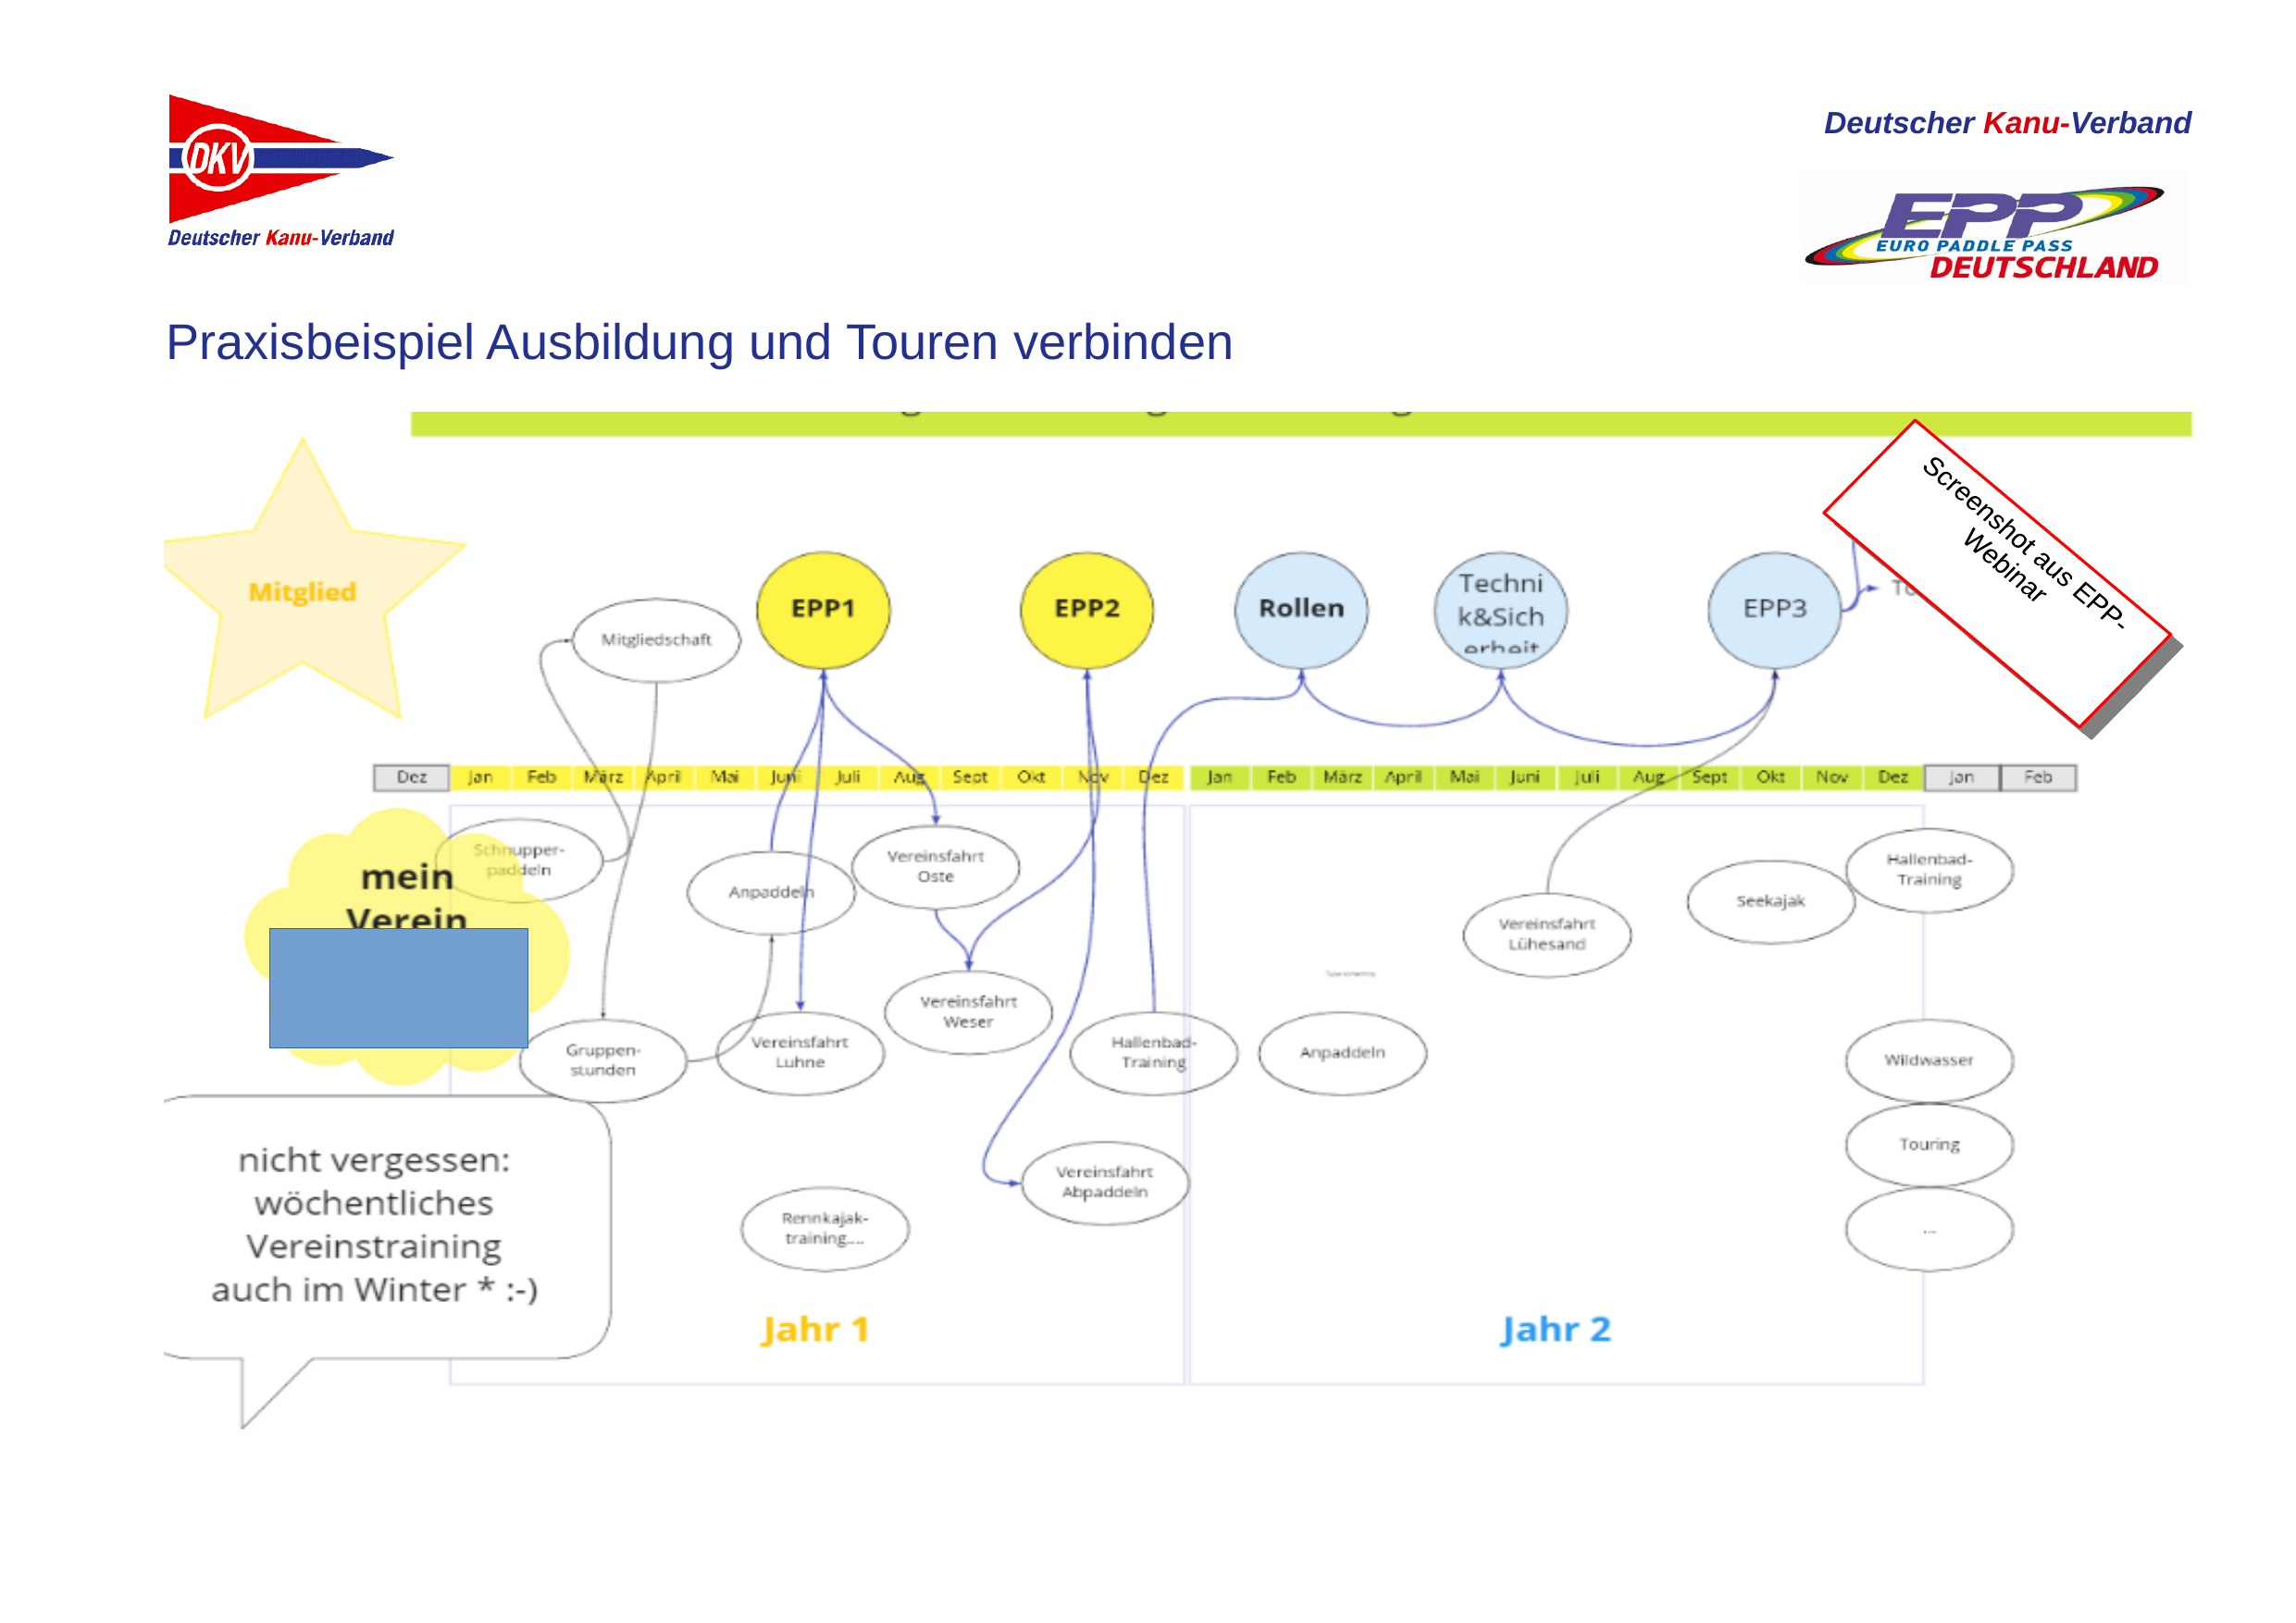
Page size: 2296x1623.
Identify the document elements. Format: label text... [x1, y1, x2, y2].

text_box Screenshot aus EPP-Webinar [1823, 420, 2171, 727]
picture [1803, 169, 2190, 285]
picture [167, 94, 394, 249]
text_box Praxisbeispiel Ausbildung und Touren verbinden [166, 267, 2133, 370]
text_box [269, 928, 528, 1048]
picture [164, 412, 2201, 1445]
